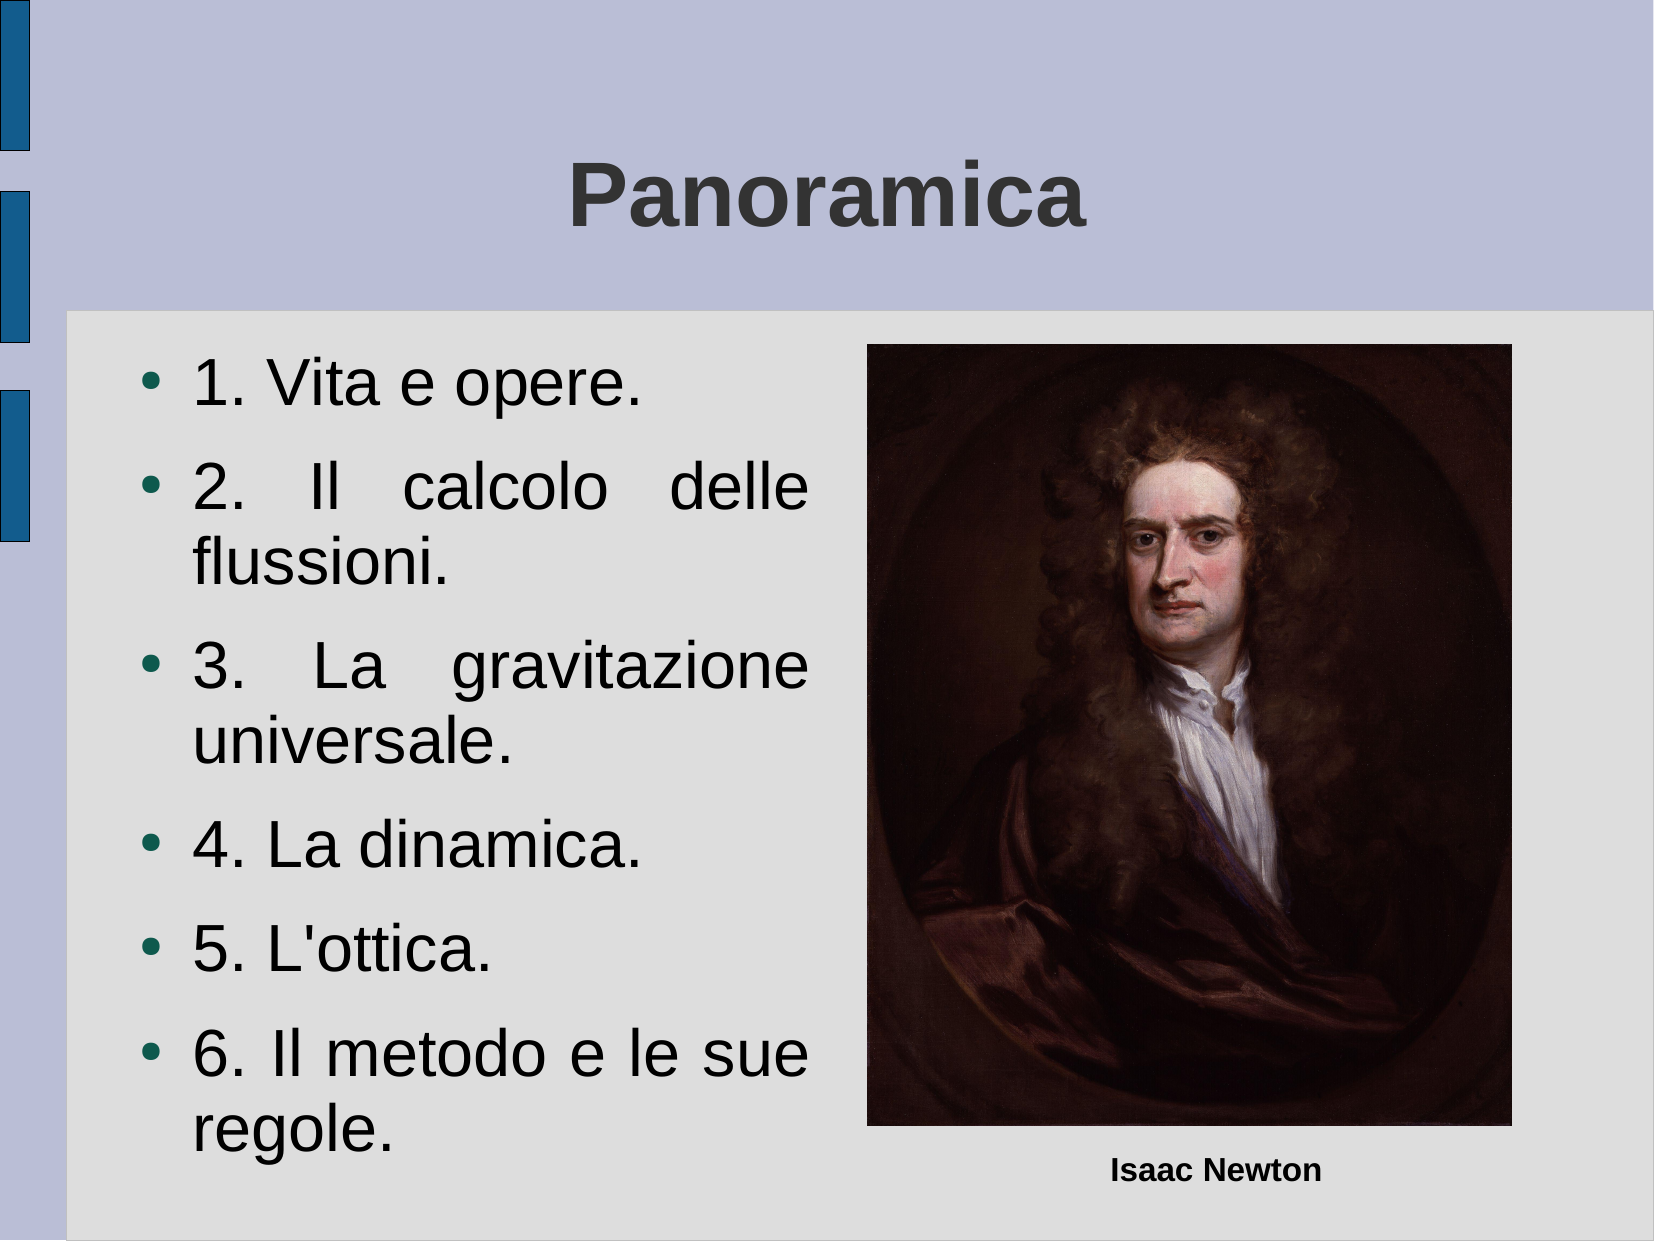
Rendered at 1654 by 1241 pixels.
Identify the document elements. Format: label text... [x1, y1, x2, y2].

picture [867, 344, 1512, 1126]
title Panoramica [121, 91, 1534, 299]
text_box Isaac Newton [980, 1151, 1453, 1190]
list 1. Vita e opere. 2. Il calcolo delle flussioni. 3. La gravitazione universale. 4. La dinamica. 5. L'ottica. 6. Il metodo e le sue regole. [121, 344, 811, 1166]
